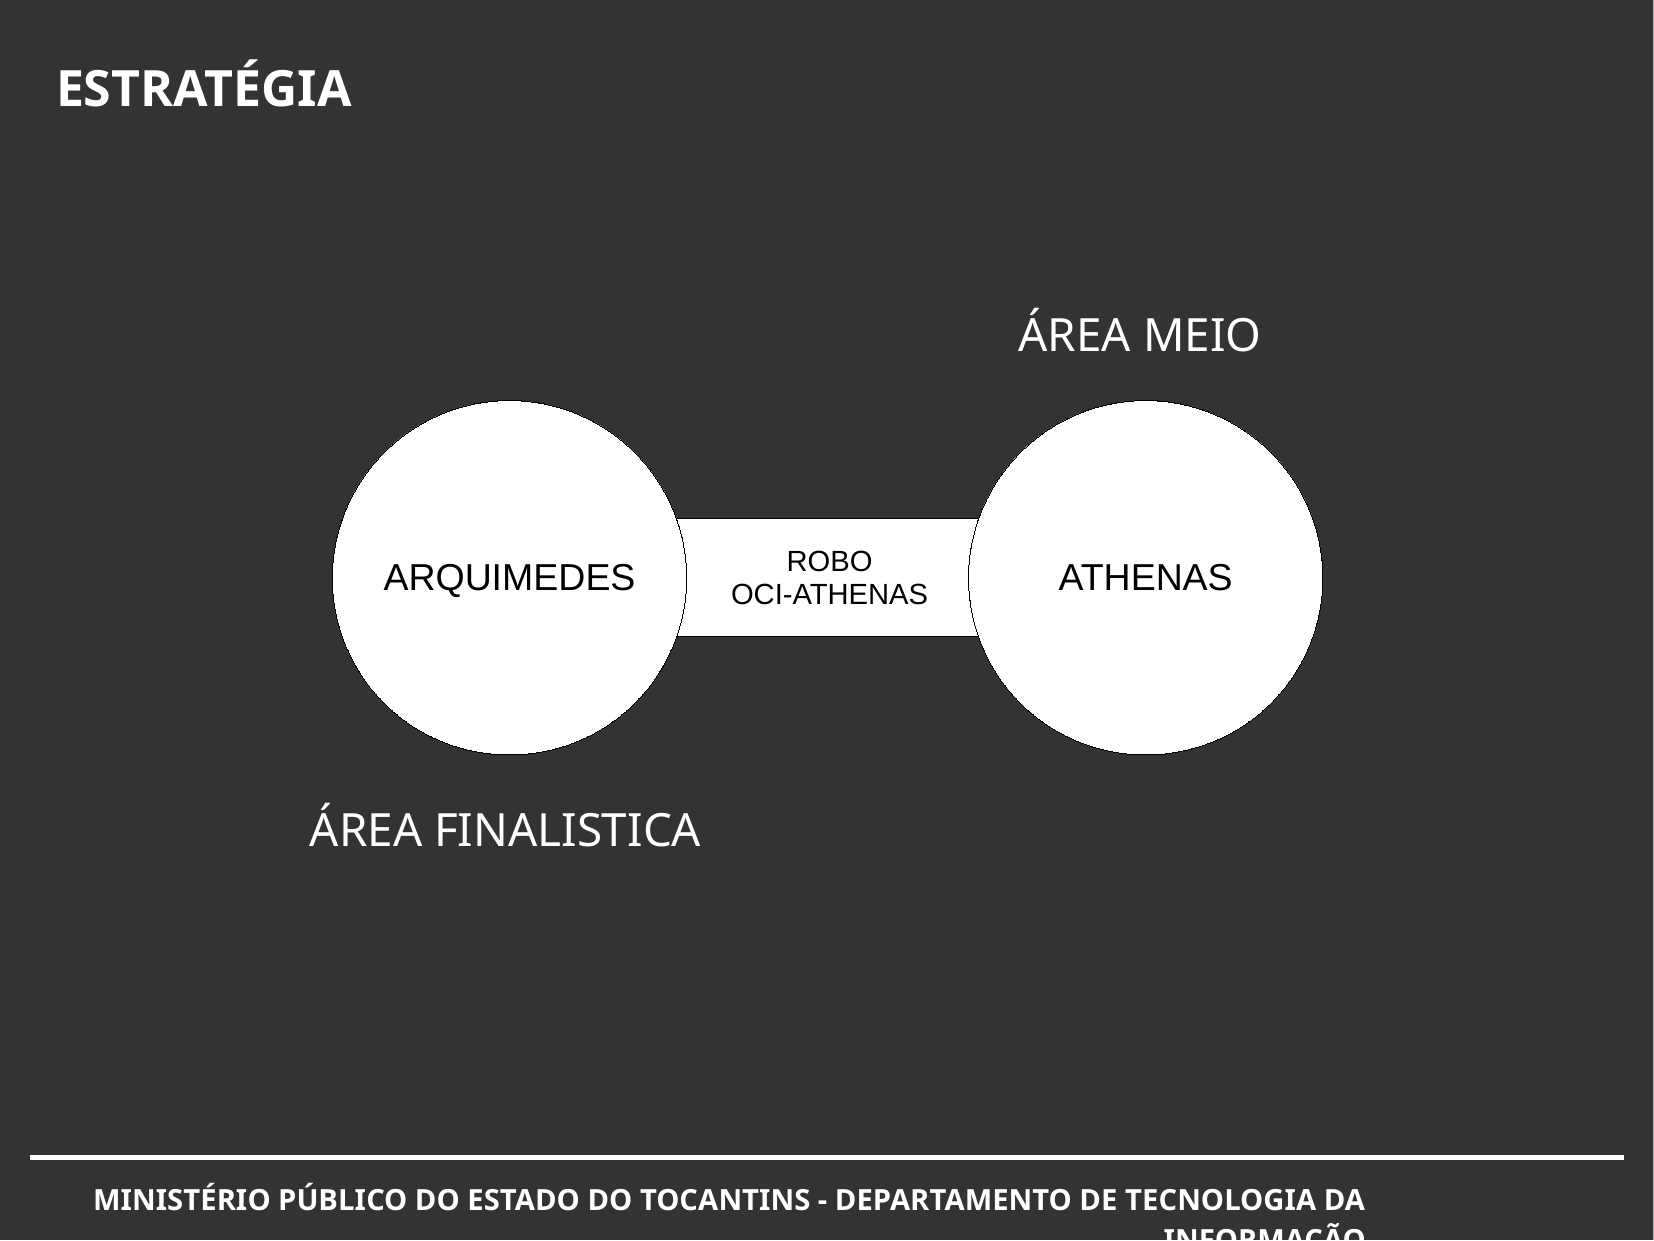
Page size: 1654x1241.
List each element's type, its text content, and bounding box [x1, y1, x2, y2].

text_box ÁREA FINALISTICA [295, 789, 711, 857]
text_box MINISTÉRIO PÚBLICO DO ESTADO DO TOCANTINS - DEPARTAMENTO DE TECNOLOGIA DA INFORMAÇÃO [78, 1171, 1583, 1223]
text_box ATHENAS [968, 400, 1323, 755]
text_box ARQUIMEDES [332, 400, 687, 755]
text_box ROBO OCI-ATHENAS [677, 518, 978, 637]
text_box ÁREA MEIO [1003, 295, 1275, 362]
text_box ESTRATÉGIA [41, 45, 375, 117]
